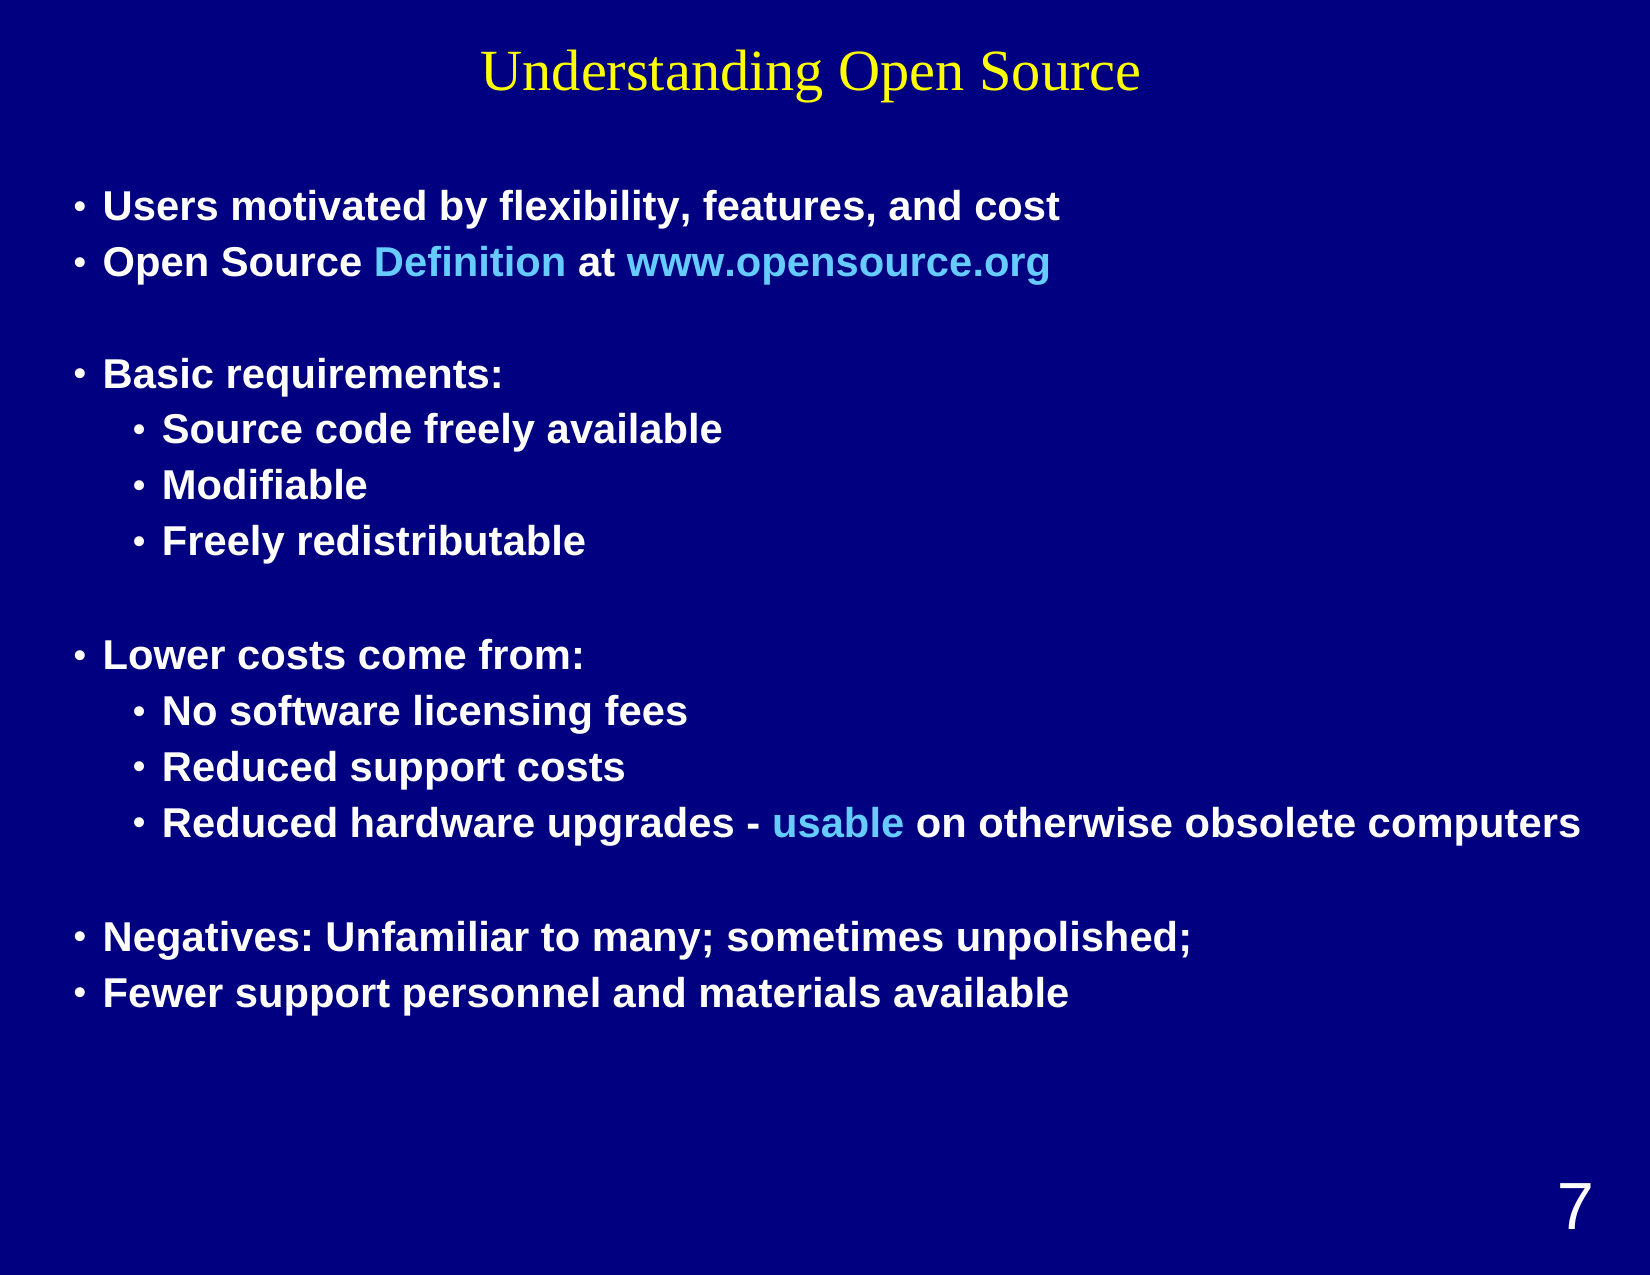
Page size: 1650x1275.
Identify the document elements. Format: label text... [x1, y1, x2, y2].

text_box Users motivated by flexibility, features, and cost Open Source Definition at www.opensource.org Basic requirements: Source code freely available Modifiable Freely redistributable Lower costs come from: No software licensing fees Reduced support costs Reduced hardware upgrades - usable on otherwise obsolete computers Negatives: Unfamiliar to many; sometimes unpolished; Fewer support personnel and materials available [57, 175, 1640, 1088]
title Understanding Open Source [109, 0, 1513, 154]
